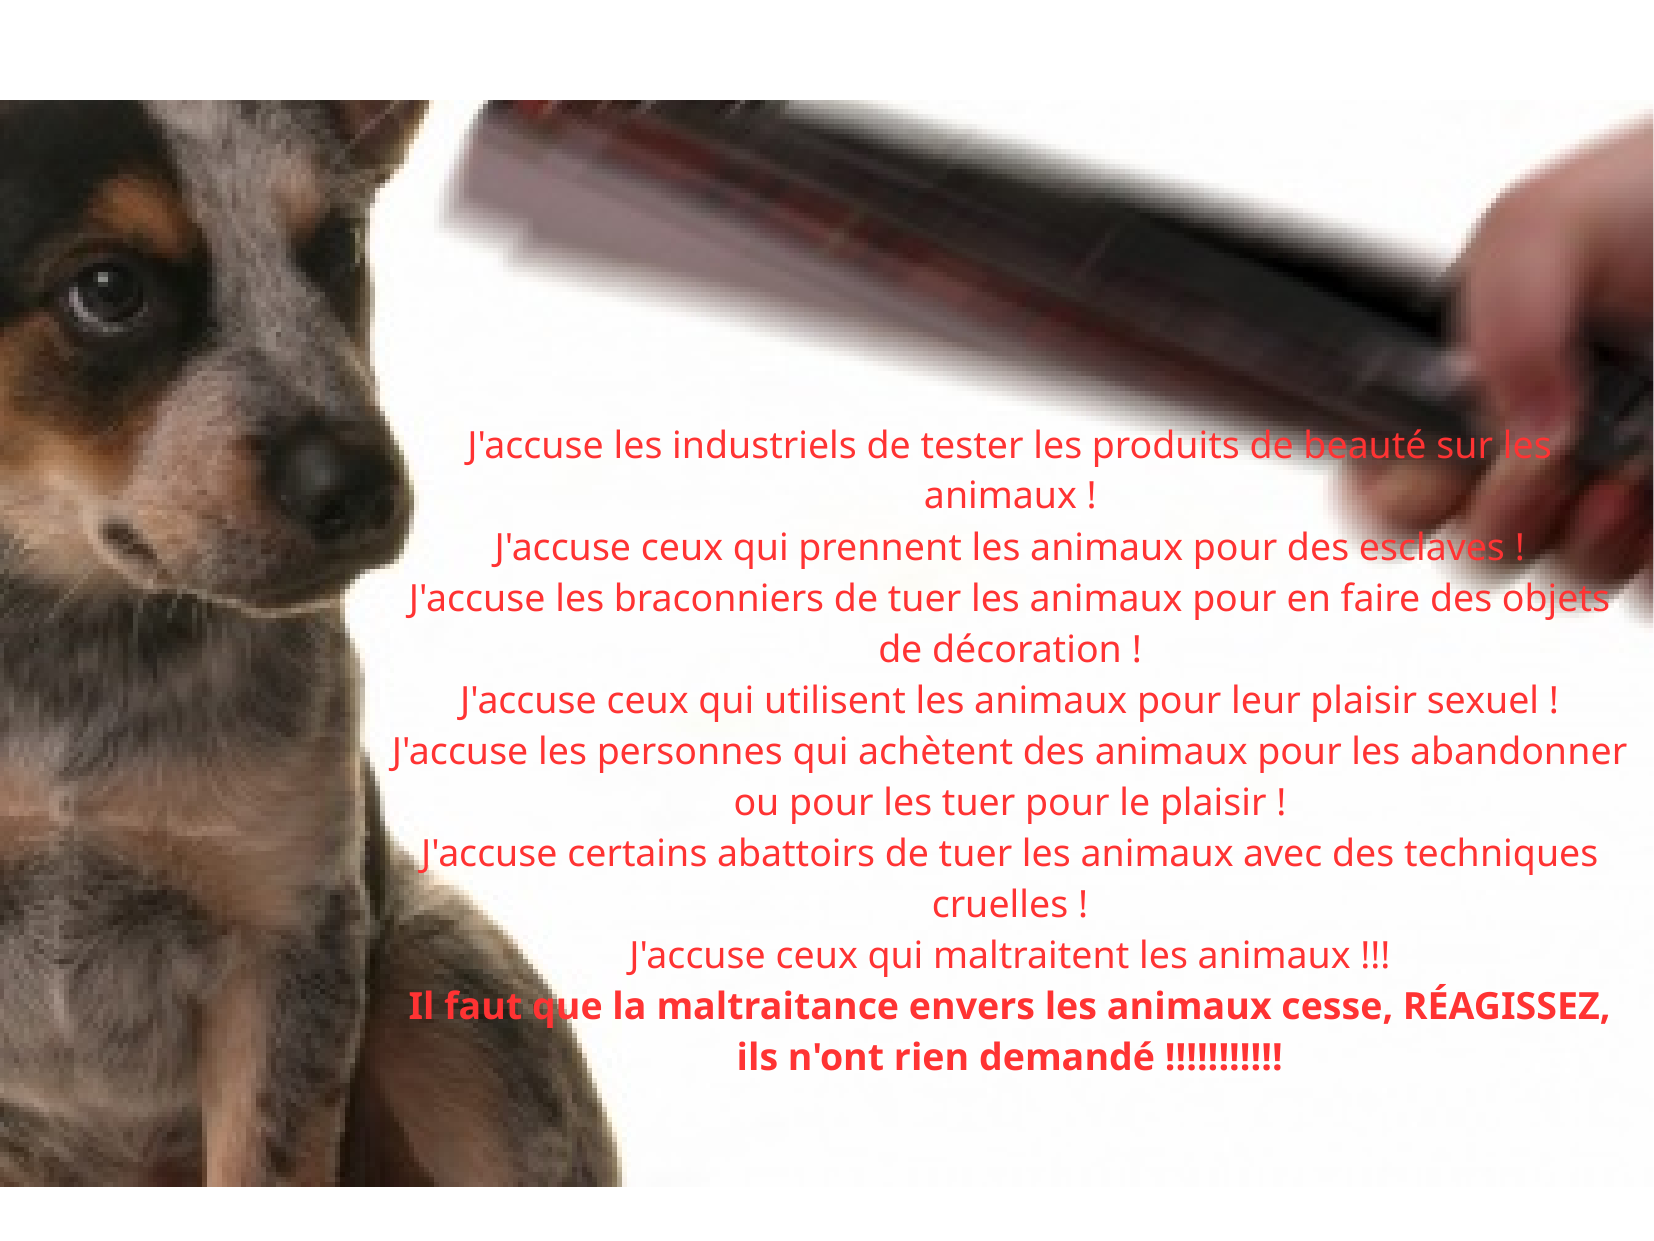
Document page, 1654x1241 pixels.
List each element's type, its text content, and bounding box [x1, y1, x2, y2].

picture [0, 100, 1654, 1187]
subtitle J'accuse les industriels de tester les produits de beauté sur les animaux ! J'accuse ceux qui prennent les animaux pour des esclaves ! J'accuse les braconniers de tuer les animaux pour en faire des objets de décoration ! J'accuse ceux qui utilisent les animaux pour leur plaisir sexuel ! J'accuse les personnes qui achètent des animaux pour les abandonner ou pour les tuer pour le plaisir ! J'accuse certains abattoirs de tuer les animaux avec des techniques cruelles ! J'accuse ceux qui maltraitent les animaux !!! Il faut que la maltraitance envers les animaux cesse, RÉAGISSEZ, ils n'ont rien demandé !!!!!!!!!!! [384, 203, 1637, 1241]
